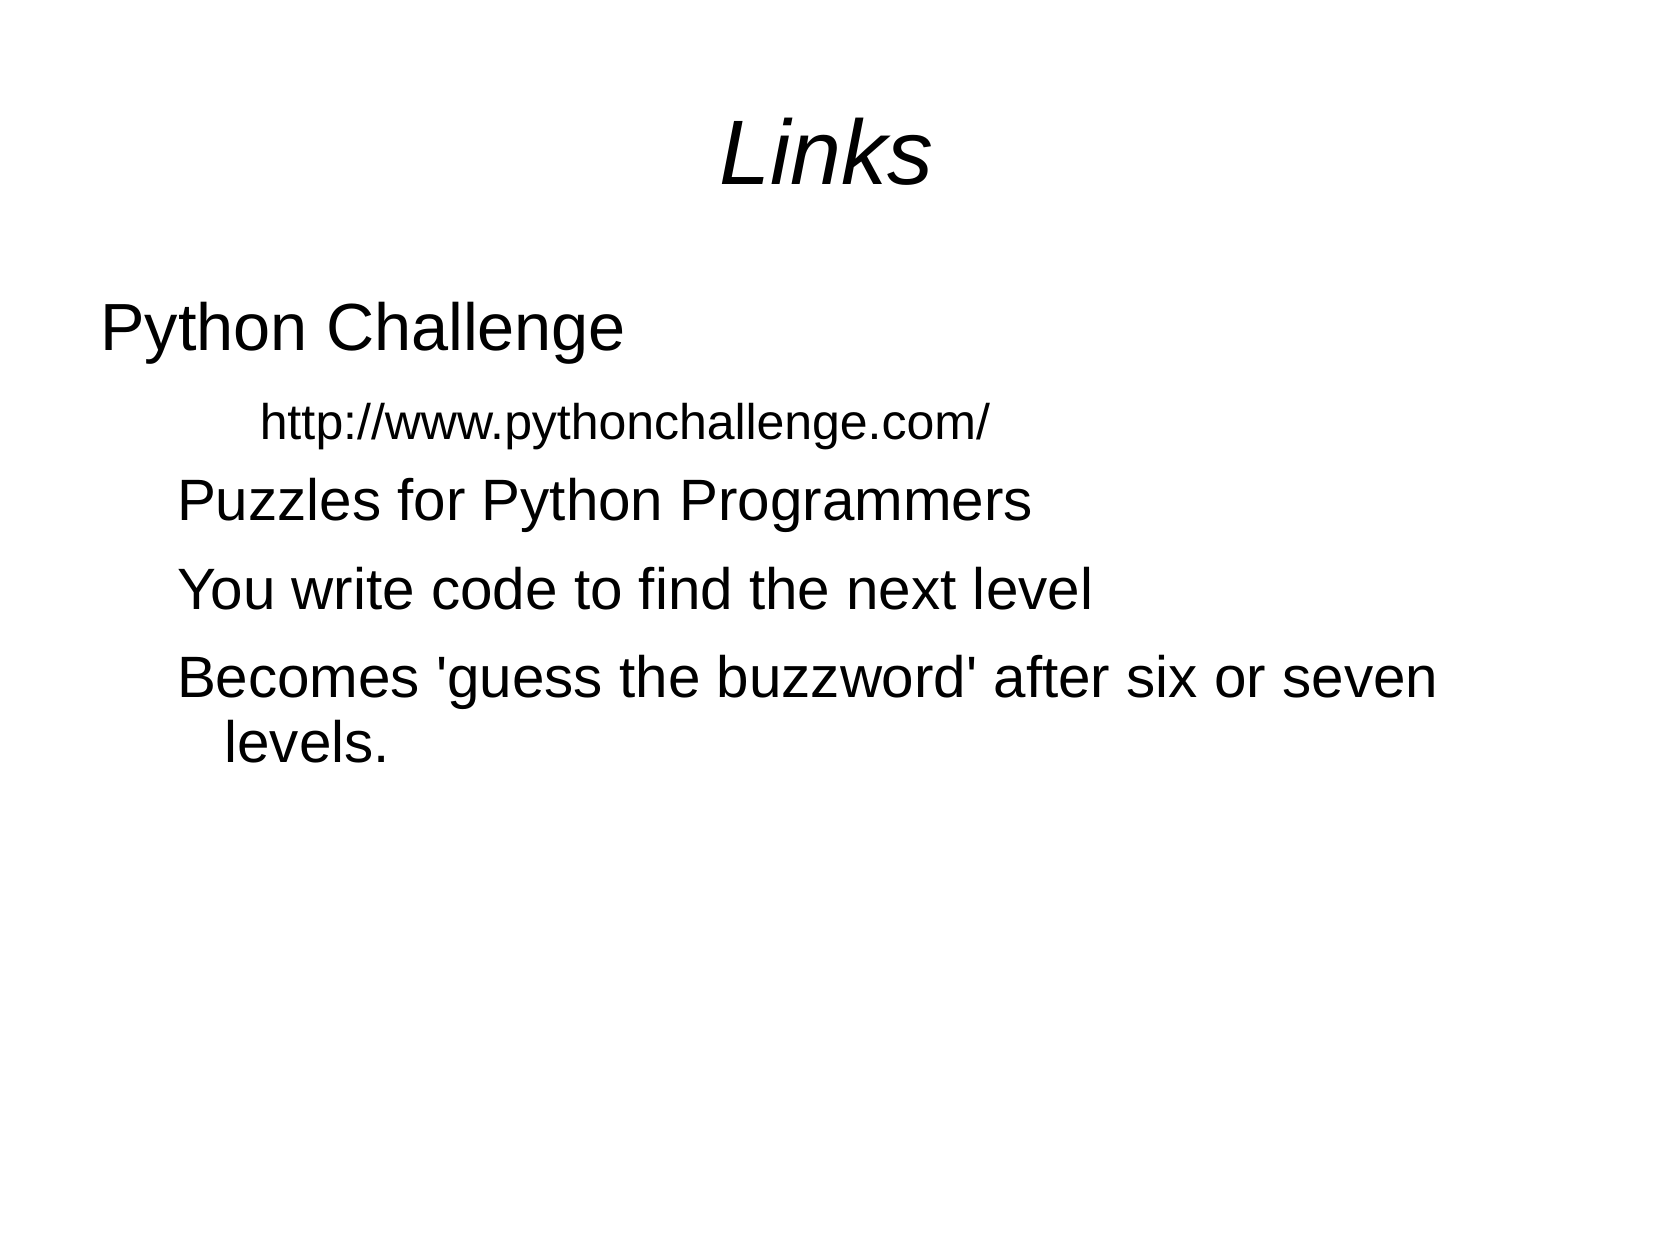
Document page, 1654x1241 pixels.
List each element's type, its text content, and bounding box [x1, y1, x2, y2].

title Links [82, 56, 1571, 250]
list Python Challenge http://www.pythonchallenge.com/ Puzzles for Python Programmers You write code to find the next level Becomes 'guess the buzzword' after six or seven levels. [82, 290, 1571, 1094]
